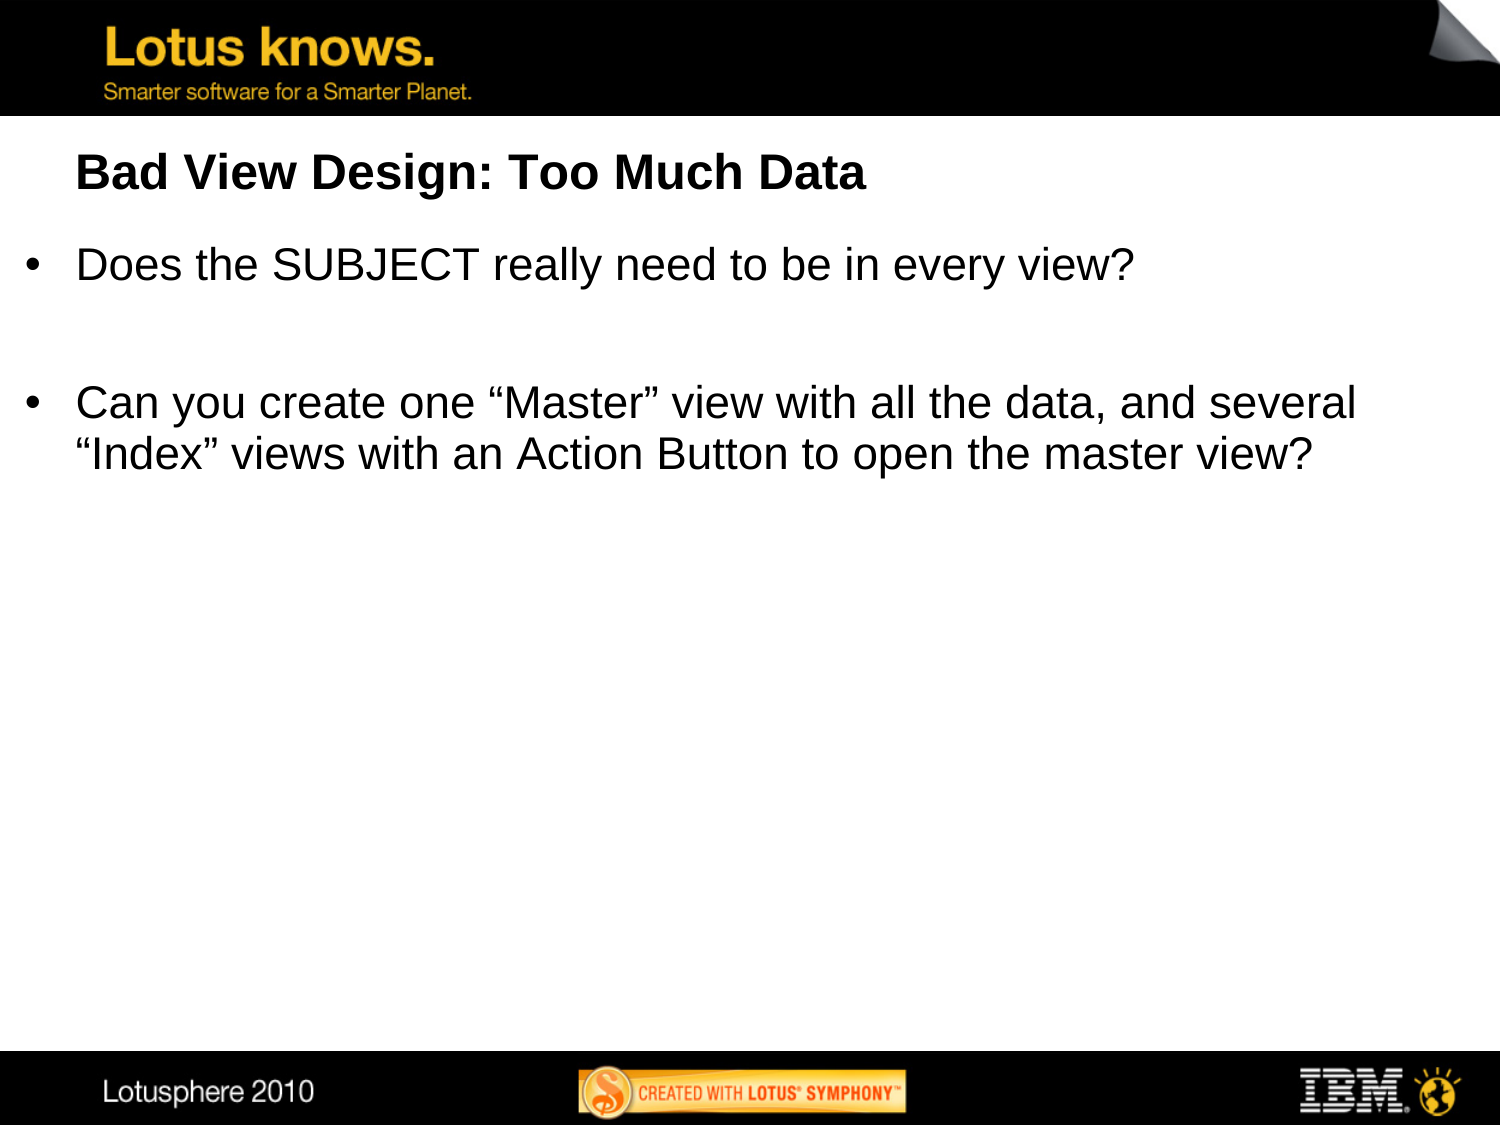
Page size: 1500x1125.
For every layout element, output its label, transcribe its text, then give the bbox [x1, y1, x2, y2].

title Bad View Design: Too Much Data [74, 137, 1475, 200]
list Does the SUBJECT really need to be in every view? Can you create one “Master” view with all the data, and several “Index” views with an Action Button to open the master view? [24, 237, 1476, 1026]
picture [0, 1053, 1500, 1125]
picture [0, 0, 1500, 114]
